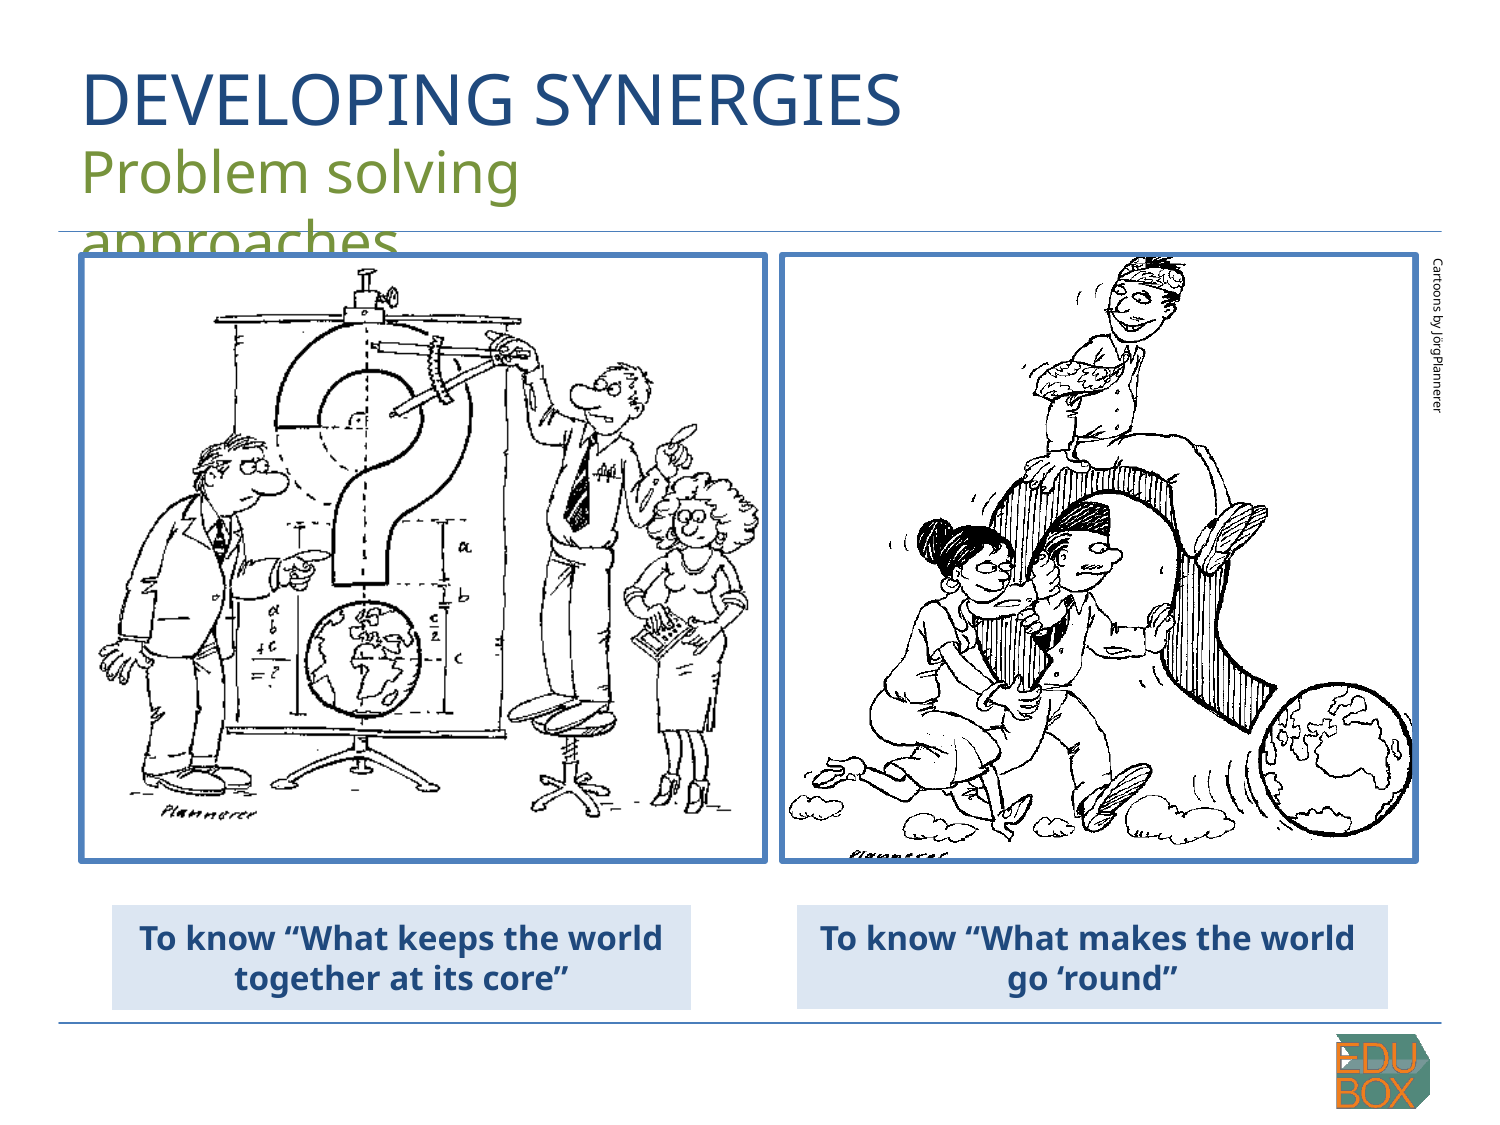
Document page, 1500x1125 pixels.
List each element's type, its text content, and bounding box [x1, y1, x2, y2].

text_box To know “What makes the world go ‘round” [797, 905, 1388, 1009]
text_box To know “What keeps the world together at its core” [112, 905, 691, 1010]
picture [1328, 1028, 1437, 1114]
chart [785, 257, 1413, 858]
chart [84, 258, 762, 858]
title DEVELOPING SYNERGIES [64, 42, 1500, 153]
text_box Cartoons by JörgPlannerer [1421, 243, 1454, 787]
list Problem solving approaches Germany/Indonesia [64, 153, 1459, 247]
